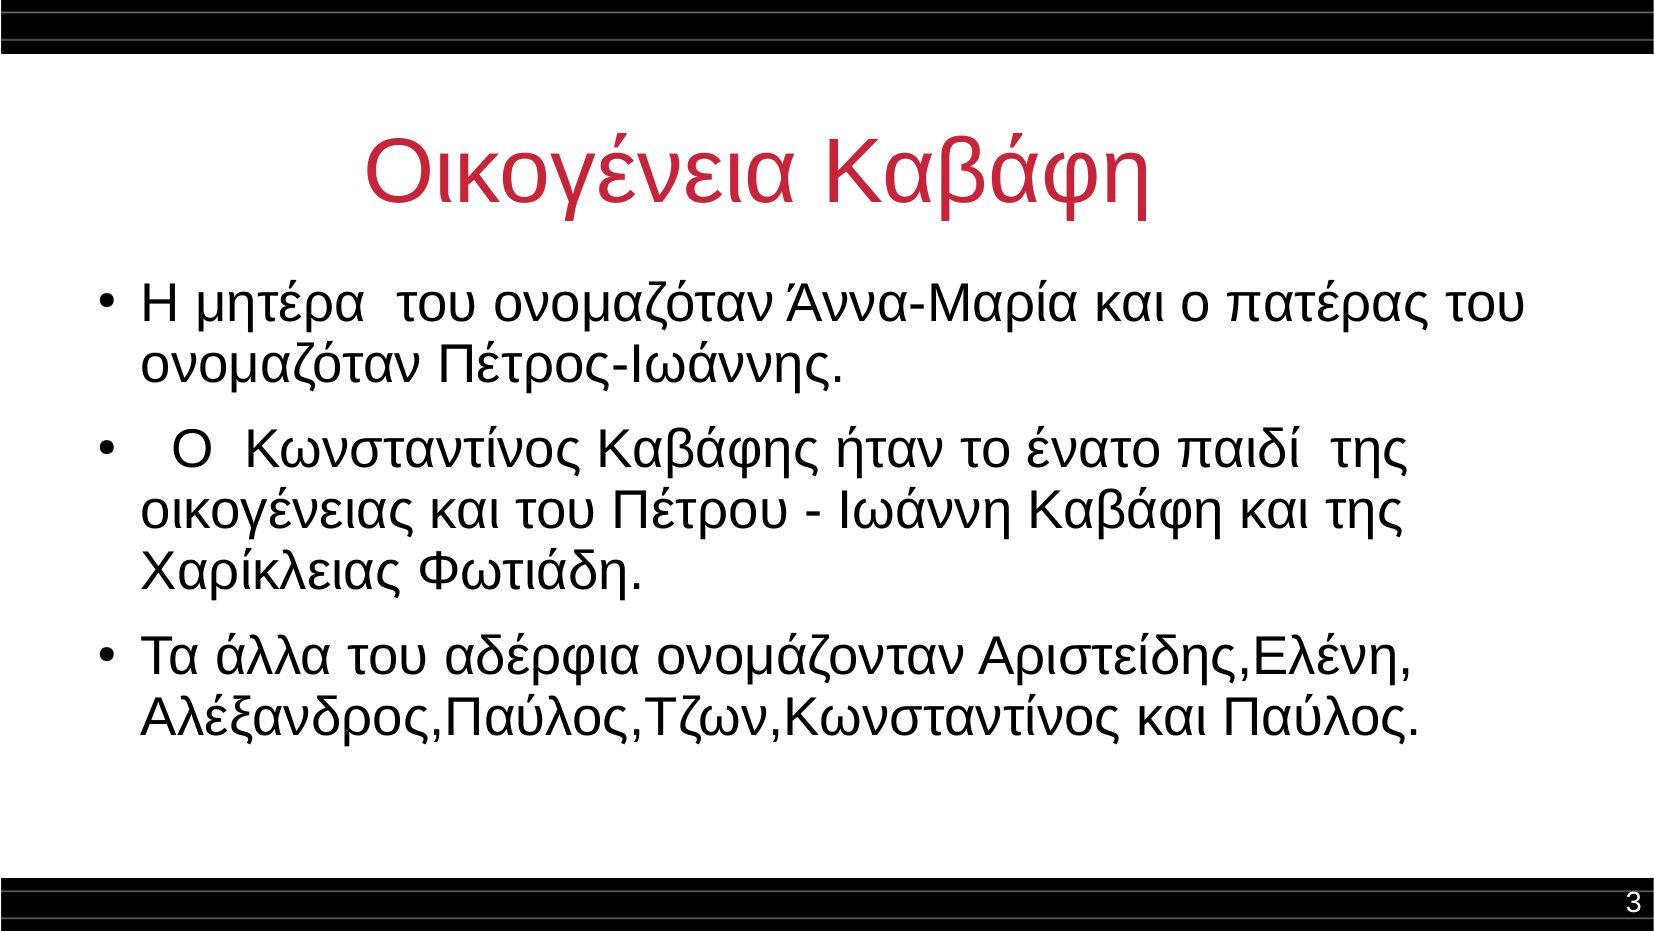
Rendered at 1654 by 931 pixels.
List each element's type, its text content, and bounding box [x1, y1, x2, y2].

title Οικογένεια Καβάφη [82, 92, 1571, 249]
picture [1, 0, 1654, 54]
list Η μητέρα του ονομαζόταν Άννα-Μαρία και ο πατέρας του ονομαζόταν Πέτρος-Ιωάννης. Ο Κωνσταντίνος Καβάφης ήταν το ένατο παιδί της οικογένειας και του Πέτρου - Ιωάννη Καβάφη και της Χαρίκλειας Φωτιάδη. Τα άλλα του αδέρφια ονομάζονταν Αριστείδης,Ελένη, Αλέξανδρος,Παύλος,Τζων,Κωνσταντίνος και Παύλος. [82, 271, 1571, 758]
picture [1, 878, 1654, 931]
